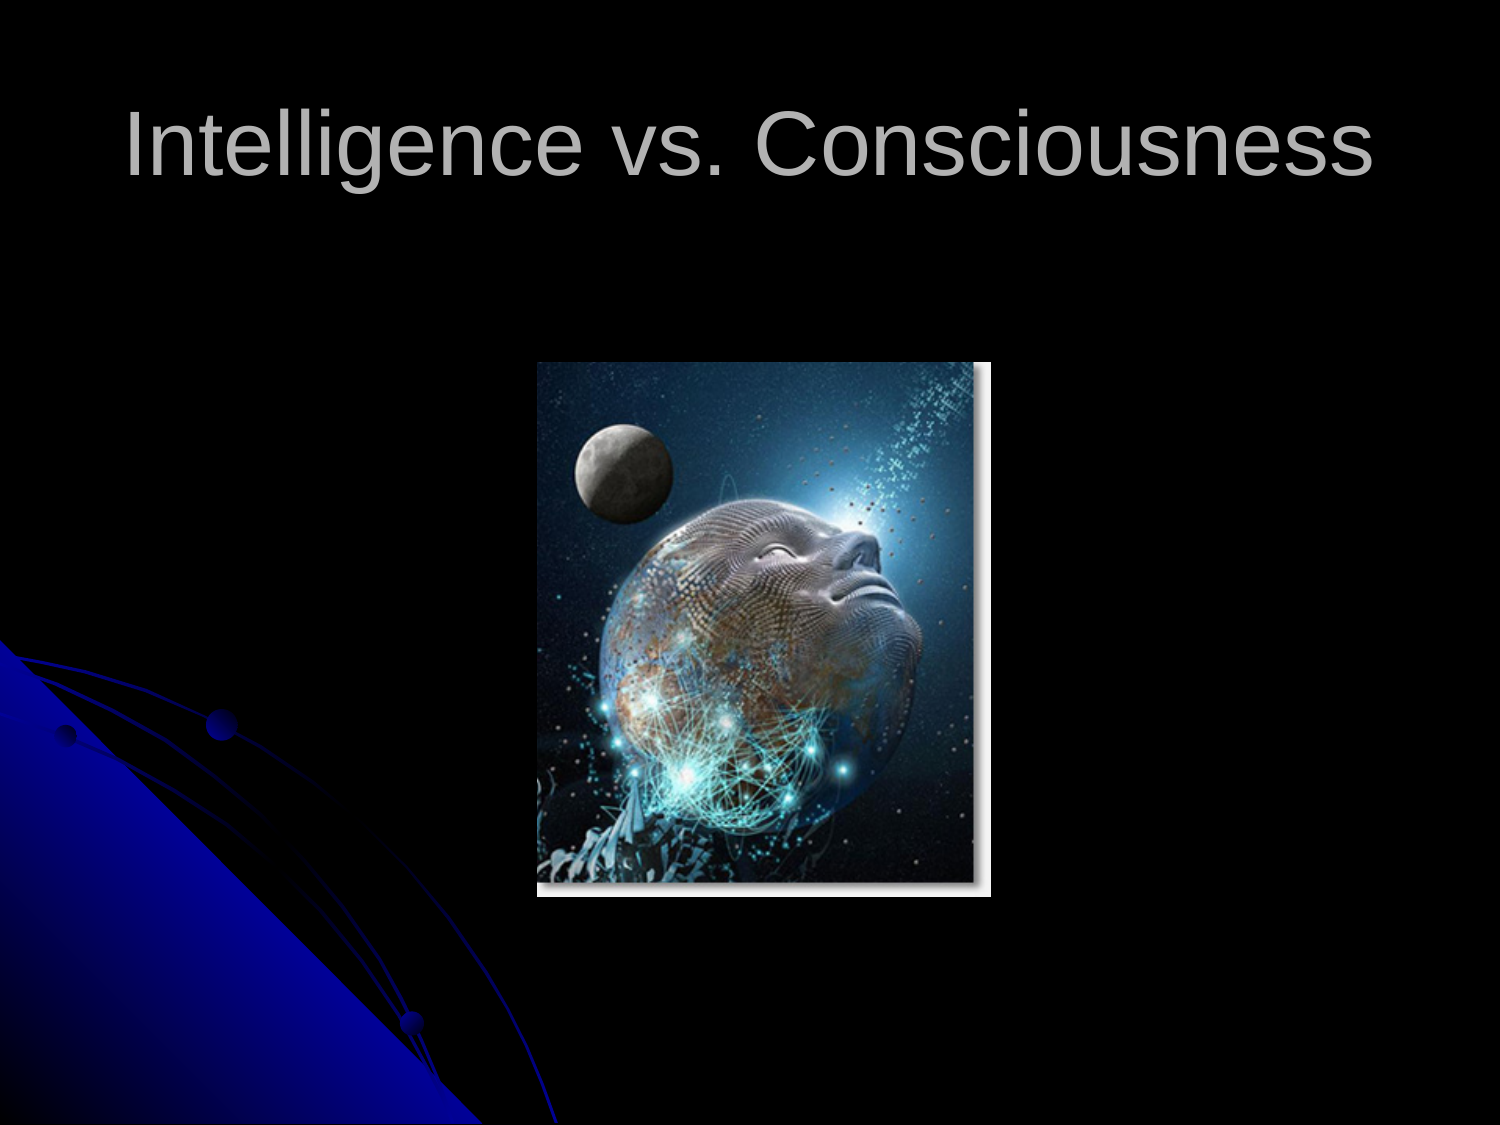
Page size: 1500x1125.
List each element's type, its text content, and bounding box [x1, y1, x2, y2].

title Intelligence vs. Consciousness [75, 45, 1426, 233]
picture [537, 362, 991, 897]
